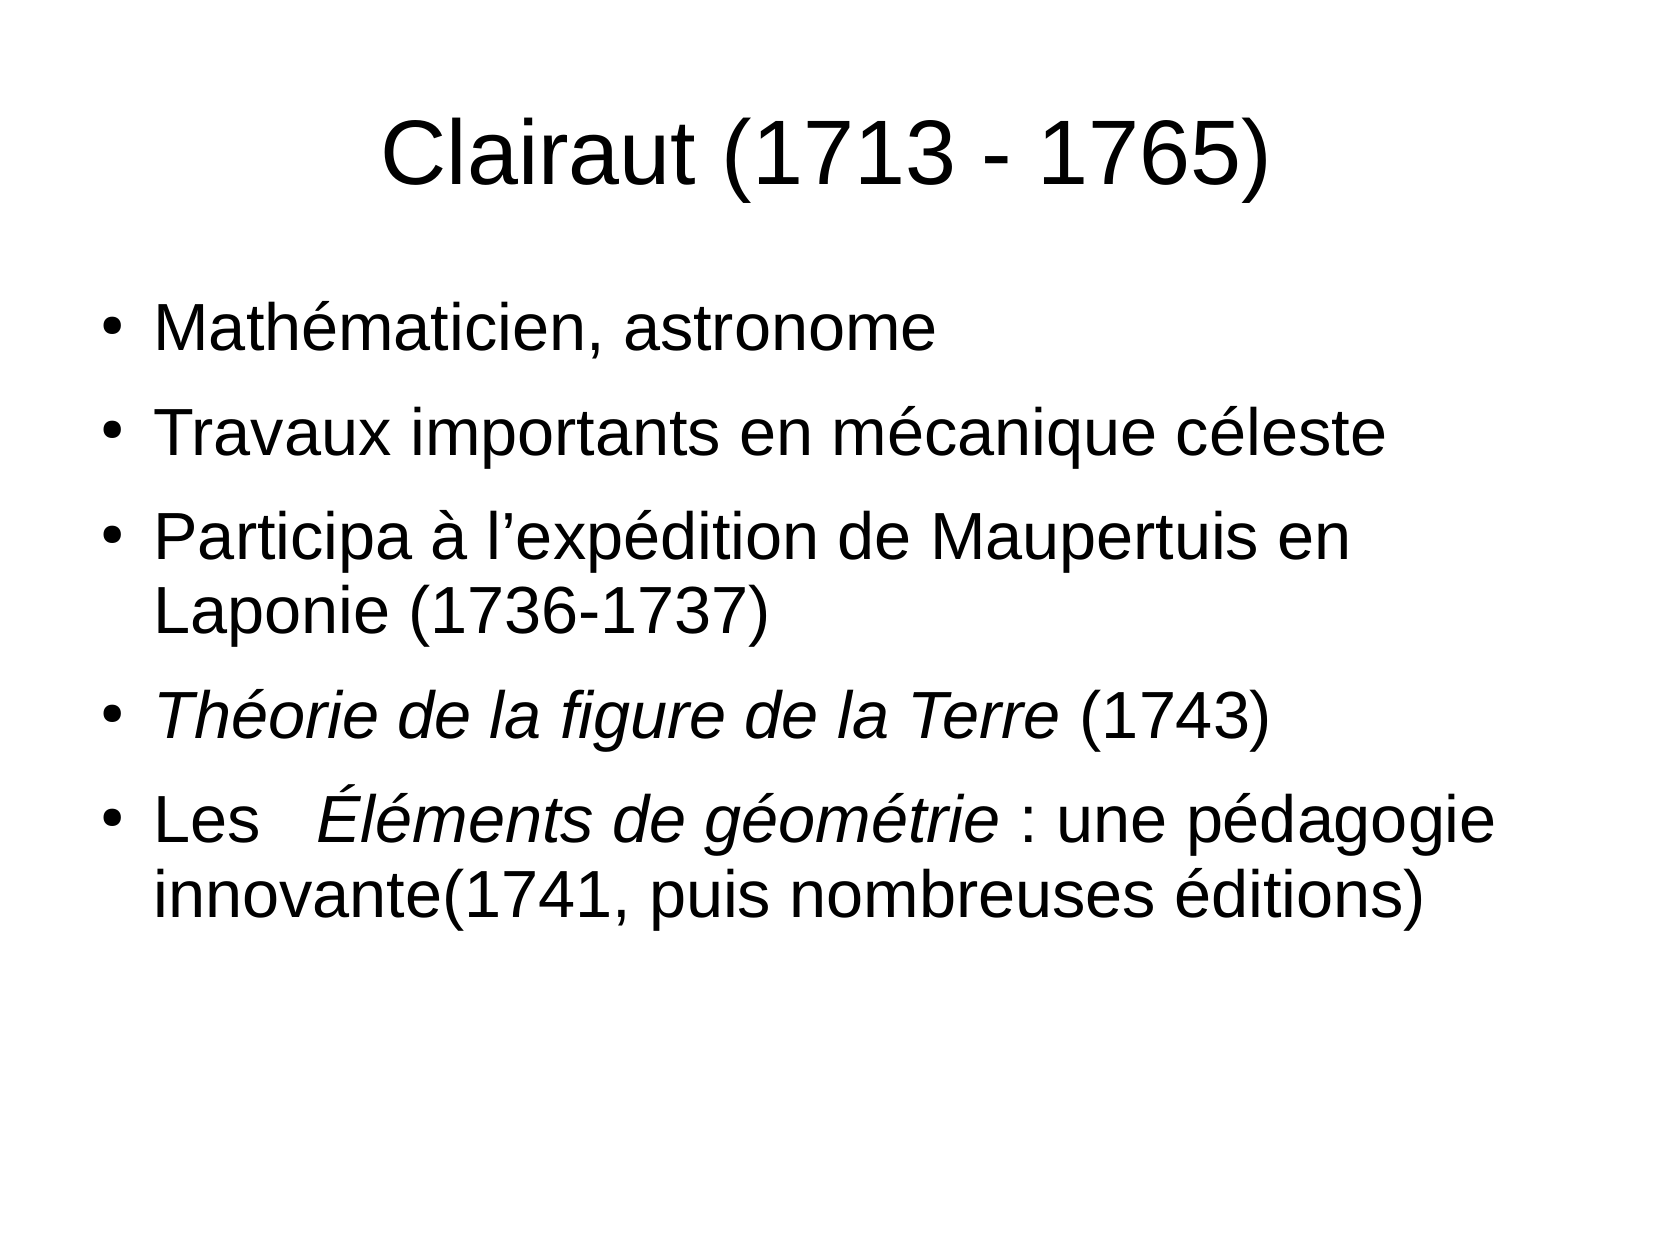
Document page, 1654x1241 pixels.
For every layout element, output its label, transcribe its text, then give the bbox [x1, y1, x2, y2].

list Mathématicien, astronome Travaux importants en mécanique céleste Participa à l’expédition de Maupertuis en Laponie (1736-1737) Théorie de la figure de la Terre (1743) Les Éléments de géométrie : une pédagogie innovante(1741, puis nombreuses éditions) [82, 290, 1571, 1010]
title Clairaut (1713 - 1765) [82, 49, 1571, 257]
